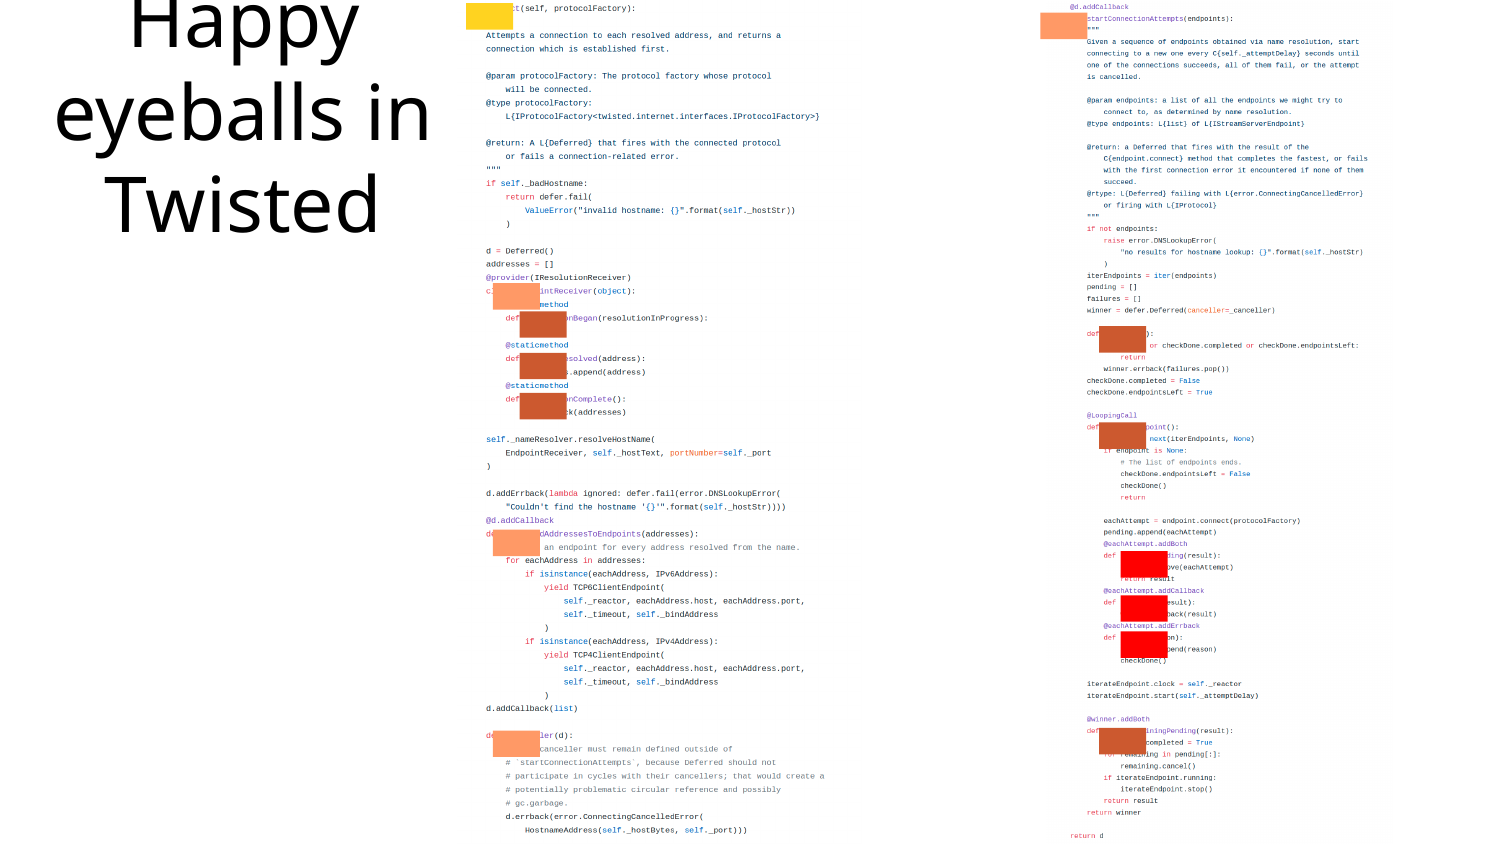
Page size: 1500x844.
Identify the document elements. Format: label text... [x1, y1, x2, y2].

text_box [1040, 12, 1088, 40]
text_box [492, 283, 540, 310]
text_box [492, 529, 540, 557]
text_box [1099, 326, 1147, 353]
text_box [1120, 551, 1168, 578]
text_box [492, 730, 540, 757]
text_box [519, 352, 567, 380]
text_box Happy eyeballs in Twisted [0, 0, 457, 351]
text_box [1099, 422, 1147, 449]
text_box [1120, 631, 1168, 658]
text_box [466, 3, 514, 30]
text_box [1099, 727, 1147, 755]
text_box [1120, 595, 1168, 622]
text_box [519, 311, 567, 338]
picture [1046, 1, 1393, 844]
picture [457, 0, 862, 844]
text_box [519, 392, 567, 420]
